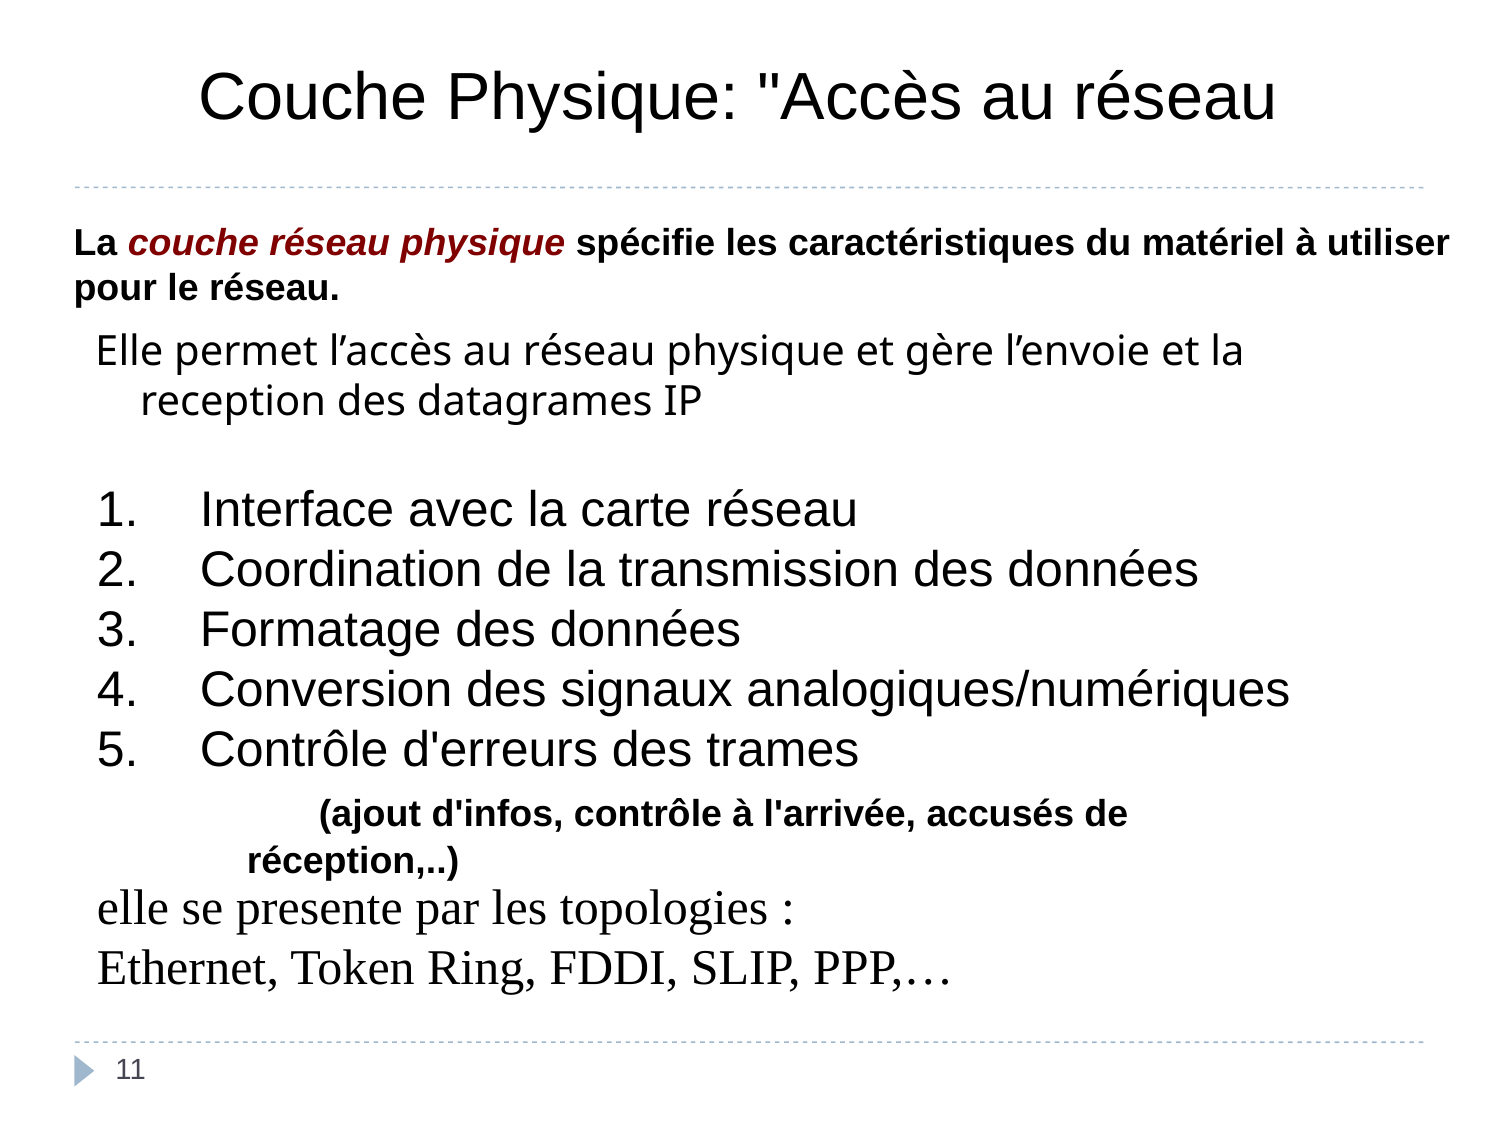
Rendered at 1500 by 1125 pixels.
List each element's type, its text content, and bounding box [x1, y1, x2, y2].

text_box elle se presente par les topologies : Ethernet, Token Ring, FDDI, SLIP, PPP,… [82, 867, 1372, 1004]
text_box 11 [100, 1042, 426, 1103]
text_box La couche réseau physique spécifie les caractéristiques du matériel à utiliser pour le réseau. [59, 211, 1500, 316]
text_box Couche Physique: "Accès au réseau" [0, 45, 1500, 129]
list Elle permet l’accès au réseau physique et gère l’envoie et la reception des datagrames IP [35, 316, 1454, 434]
text_box Interface avec la carte réseau Coordination de la transmission des données Formatage des données Conversion des signaux analogiques/numériques Contrôle d'erreurs des trames (ajout d'infos, contrôle à l'arrivée, accusés de réception,..)‏ [82, 468, 1356, 848]
